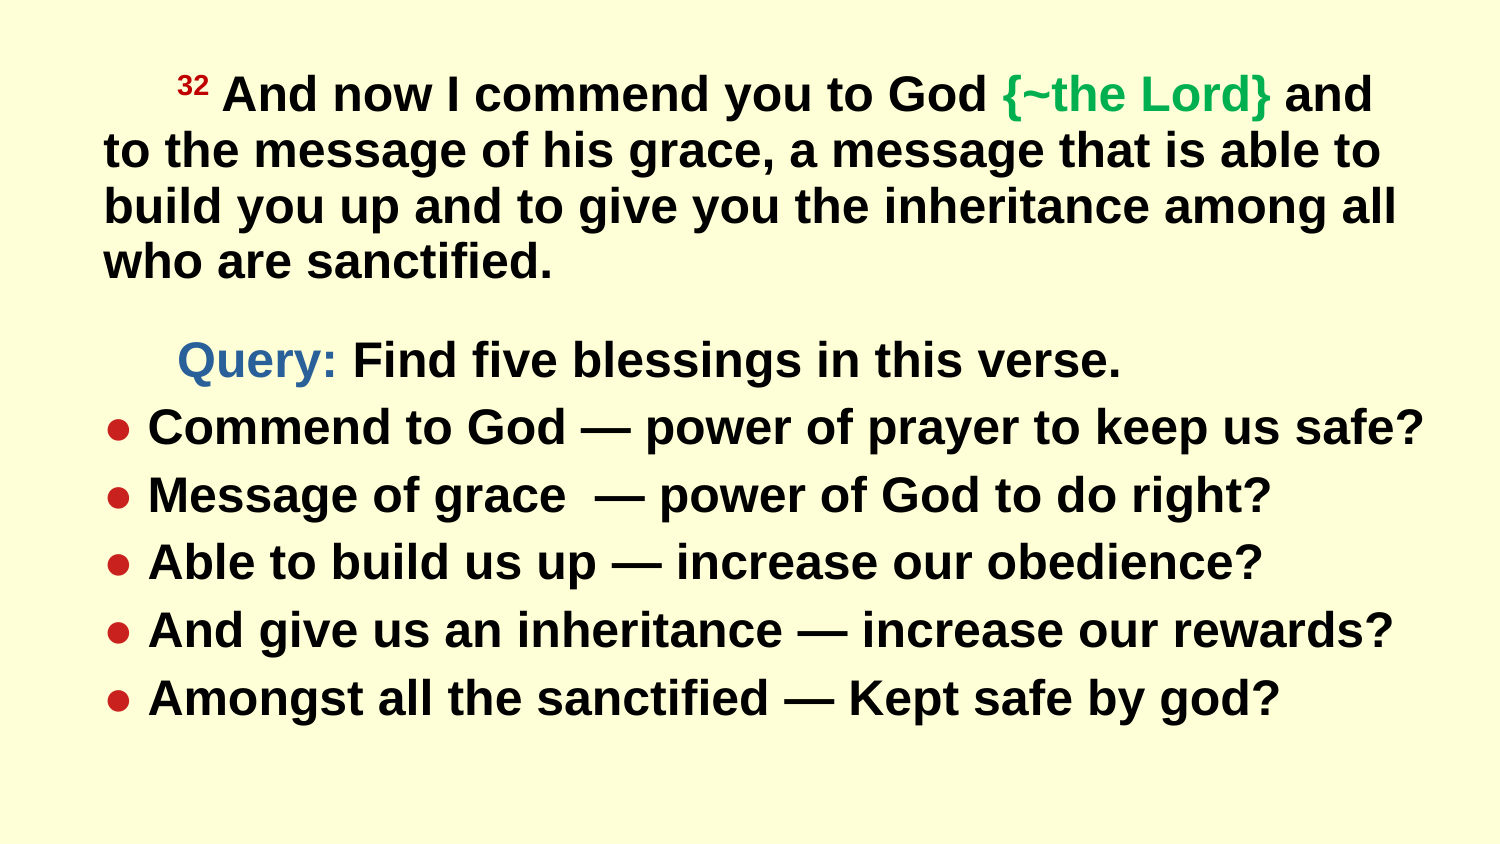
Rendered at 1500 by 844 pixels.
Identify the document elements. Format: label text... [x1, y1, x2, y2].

text_box 32 And now I commend you to God {~the Lord} and to the message of his grace, a message that is able to build you up and to give you the inheritance among all who are sanctified. [88, 59, 1418, 297]
text_box Query: Find five blessings in this verse. ● Commend to God — power of prayer to keep us safe? ● Message of grace — power of God to do right? ● Able to build us up — increase our obedience? ● And give us an inheritance — increase our rewards? ● Amongst all the sanctified — Kept safe by god? [88, 324, 1447, 734]
